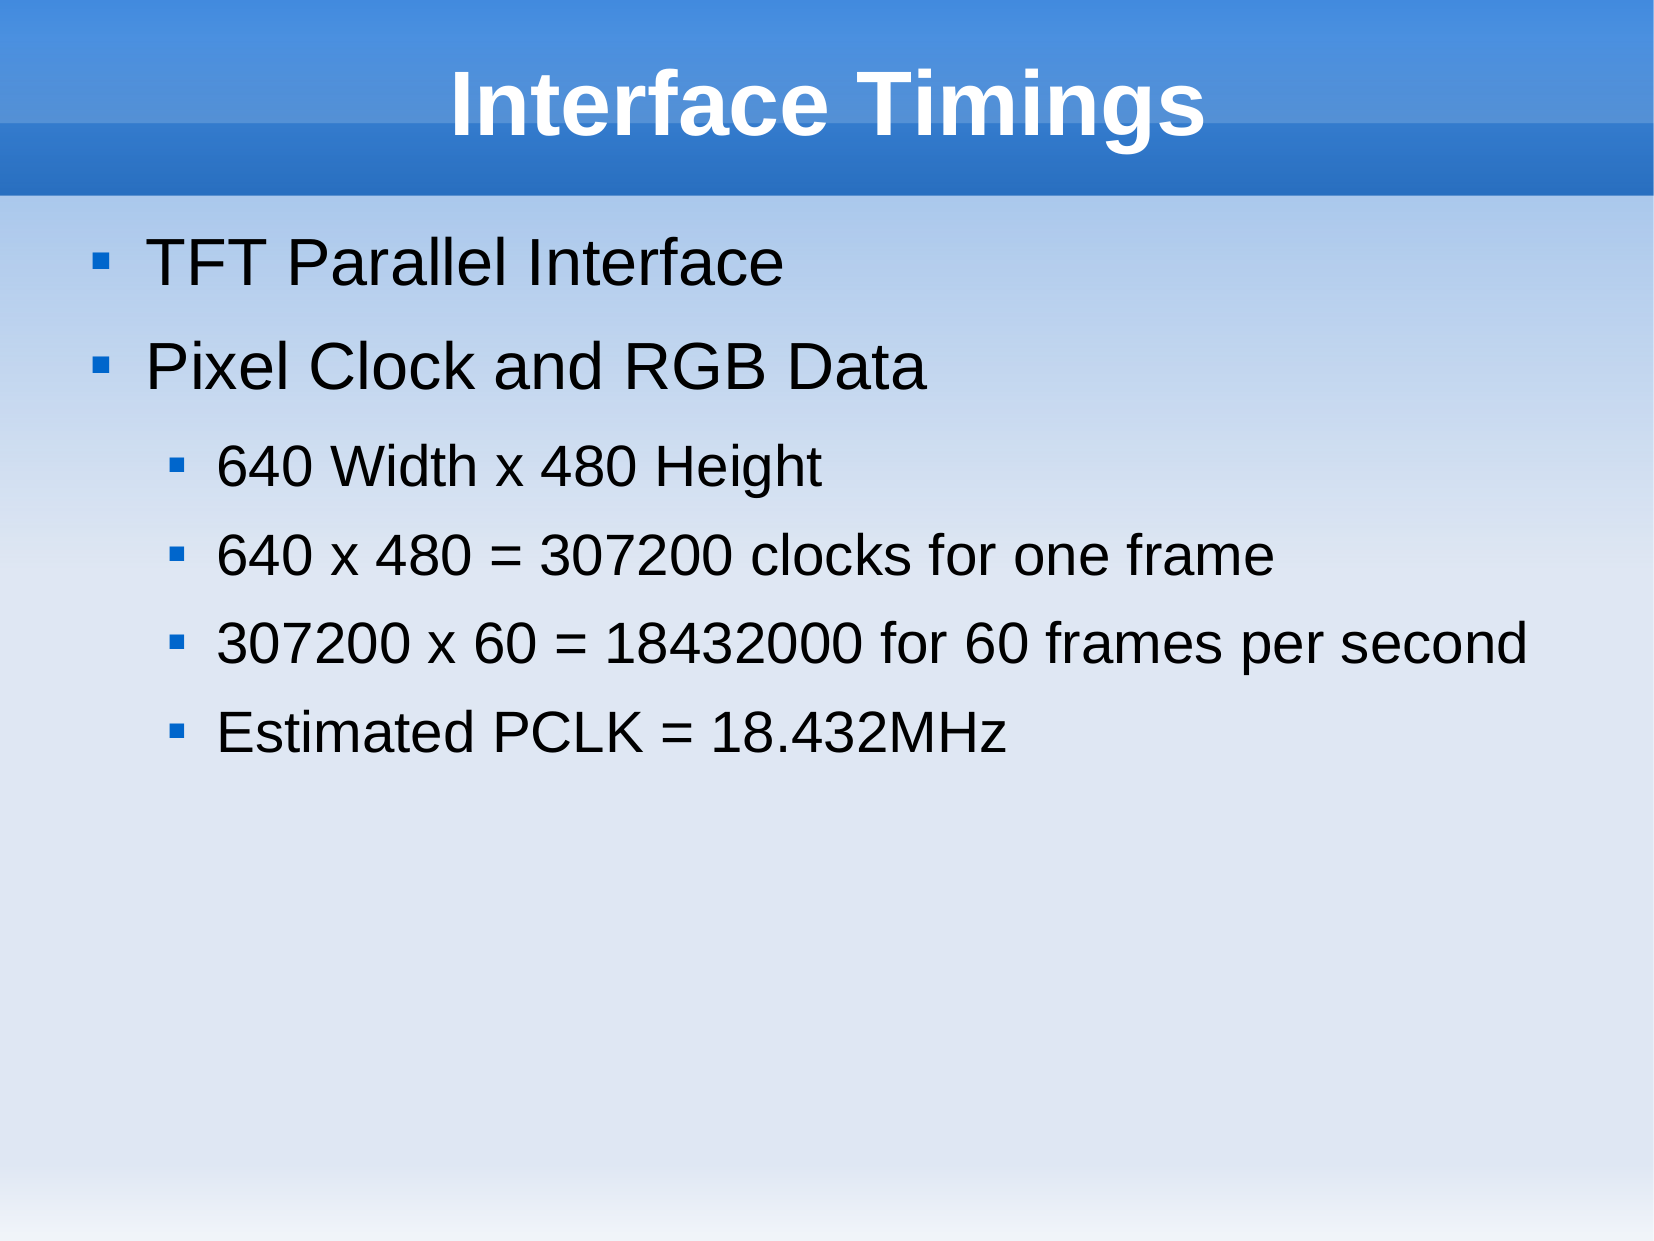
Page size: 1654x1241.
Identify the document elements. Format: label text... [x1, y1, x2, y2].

list TFT Parallel Interface Pixel Clock and RGB Data 640 Width x 480 Height 640 x 480 = 307200 clocks for one frame 307200 x 60 = 18432000 for 60 frames per second Estimated PCLK = 18.432MHz [75, 225, 1564, 1044]
picture [0, 0, 1654, 1241]
title Interface Timings [49, 0, 1538, 208]
